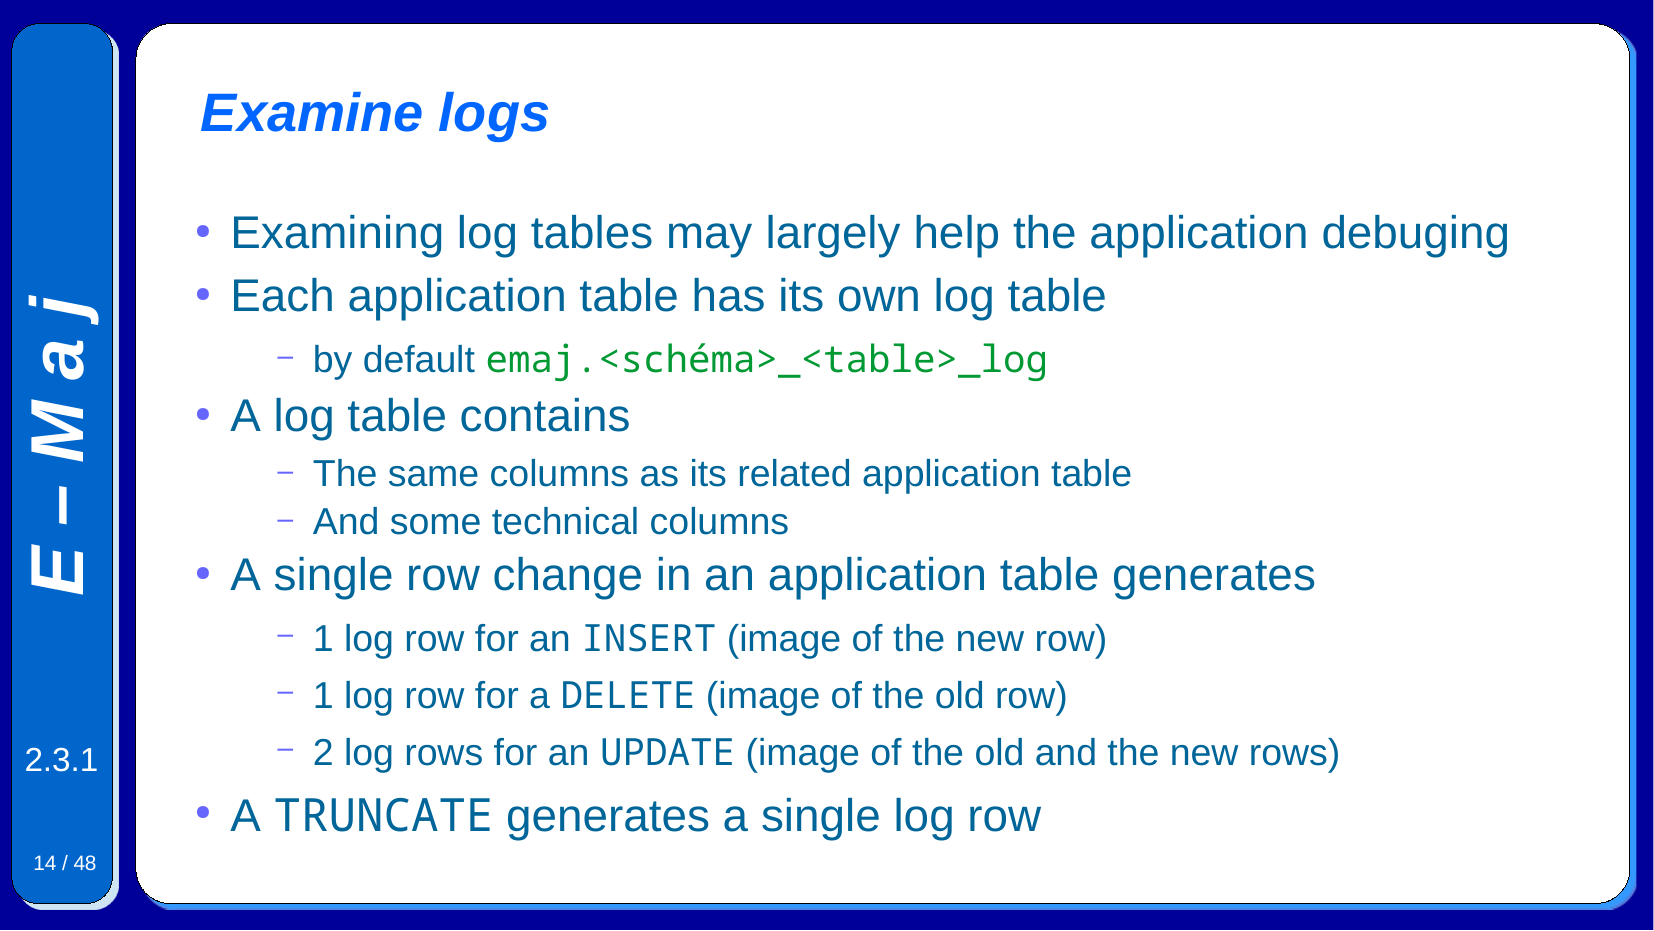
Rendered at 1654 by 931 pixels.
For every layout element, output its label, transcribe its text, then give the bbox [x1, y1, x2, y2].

title Examine logs [200, 34, 1575, 191]
list Examining log tables may largely help the application debuging Each application table has its own log table by default emaj.<schéma>_<table>_log A log table contains The same columns as its related application table And some technical columns A single row change in an application table generates 1 log row for an INSERT (image of the new row) 1 log row for a DELETE (image of the old row) 2 log rows for an UPDATE (image of the old and the new rows) A TRUNCATE generates a single log row [177, 206, 1587, 867]
